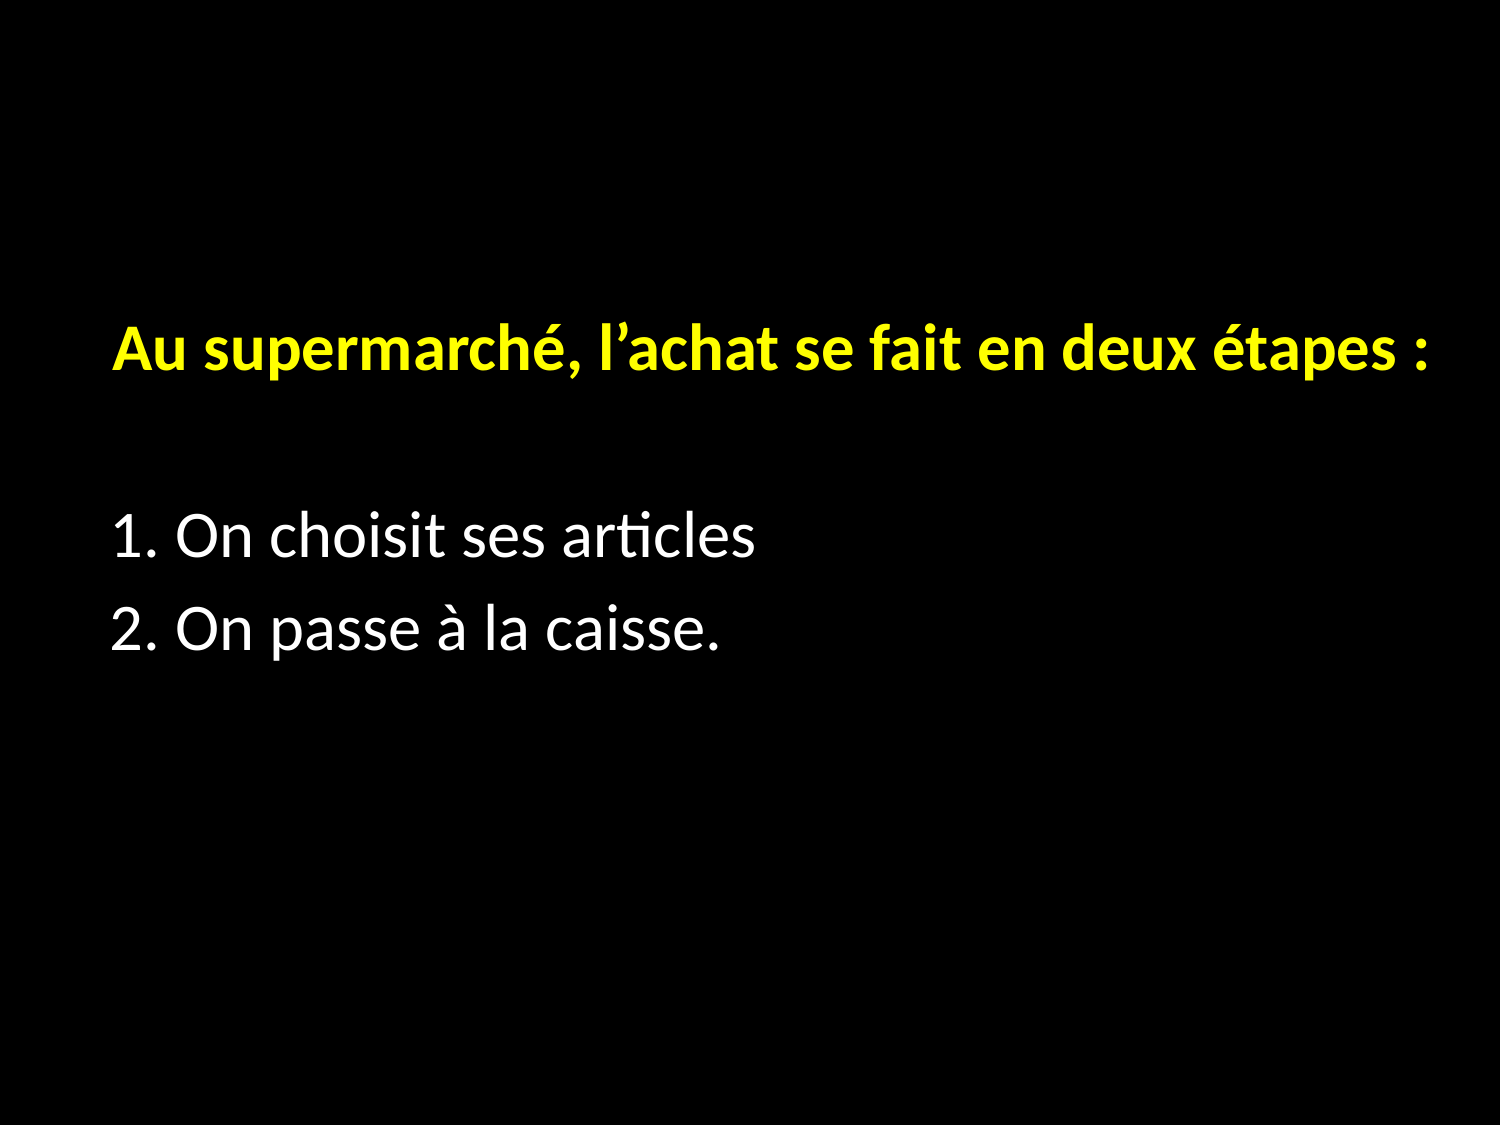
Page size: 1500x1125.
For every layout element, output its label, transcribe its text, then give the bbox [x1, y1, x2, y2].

list Au supermarché, l’achat se fait en deux étapes : 1. On choisit ses articles 2. On passe à la caisse. [94, 202, 1465, 945]
